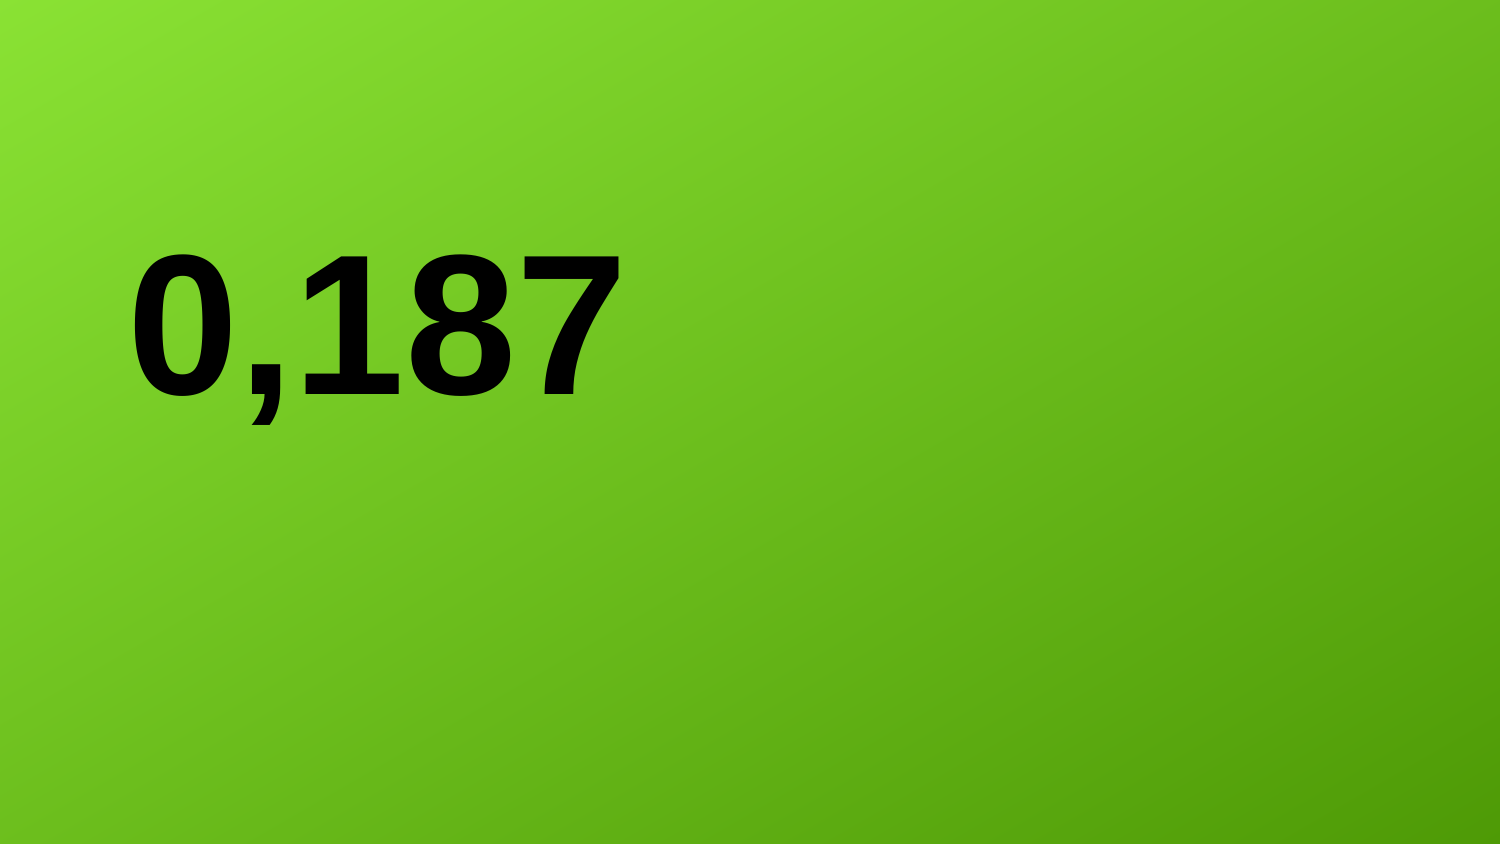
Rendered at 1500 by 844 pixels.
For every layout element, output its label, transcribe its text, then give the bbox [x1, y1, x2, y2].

text_box 0,187 [443, 274, 478, 312]
text_box 0,187 [112, 259, 1388, 450]
text_box 0,187 [162, 276, 202, 374]
text_box 0,187 [440, 331, 482, 377]
